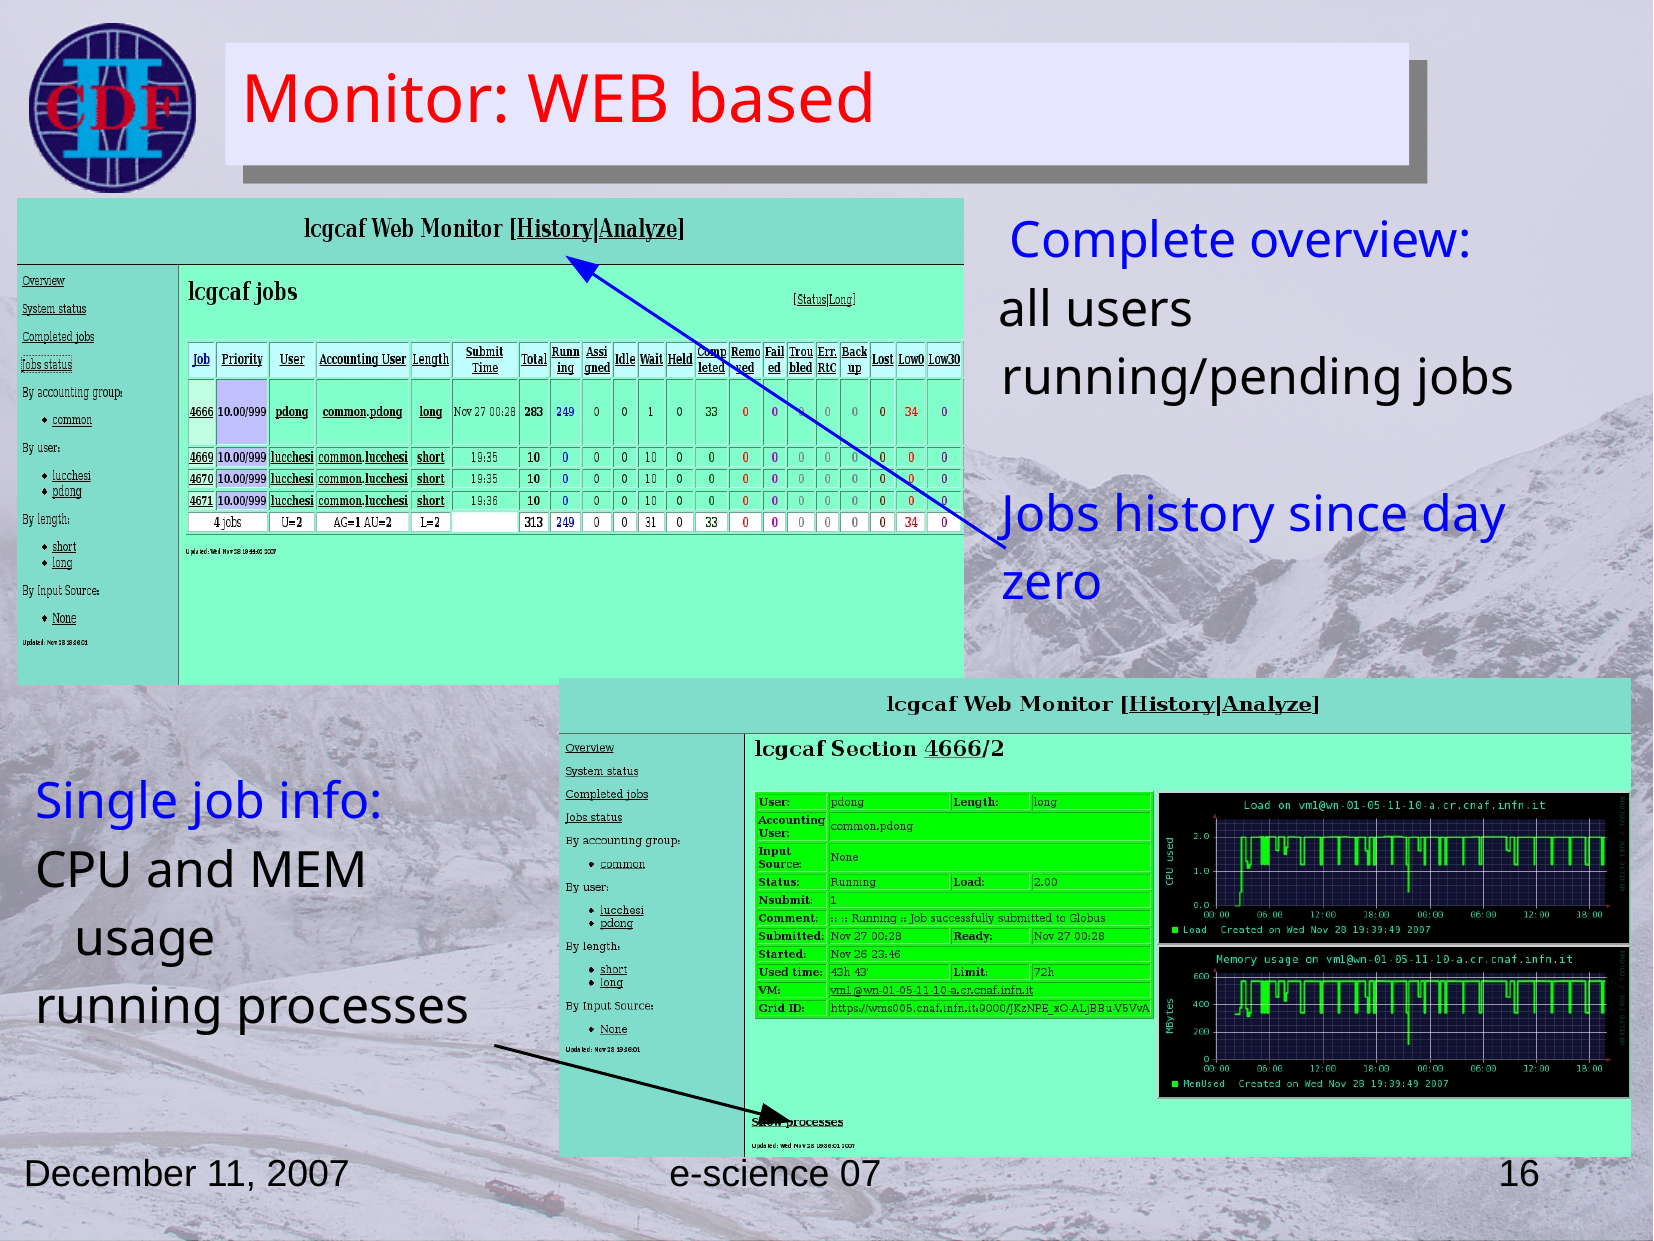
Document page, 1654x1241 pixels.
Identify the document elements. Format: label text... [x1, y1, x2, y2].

text_box Monitor: WEB based [225, 42, 1410, 166]
text_box December 11, 2007 [11, 1144, 362, 1229]
picture [29, 23, 198, 193]
picture [17, 198, 1631, 1157]
text_box e-science 07 [655, 1157, 896, 1229]
text_box [499, 1044, 559, 1060]
text_box [0, 0, 1653, 1241]
text_box <number> [1483, 1145, 1653, 1229]
list Single job info: CPU and MEM usage running processes [17, 765, 646, 1044]
list Complete overview: all users running/pending jobs Jobs history since day zero [992, 204, 1621, 622]
